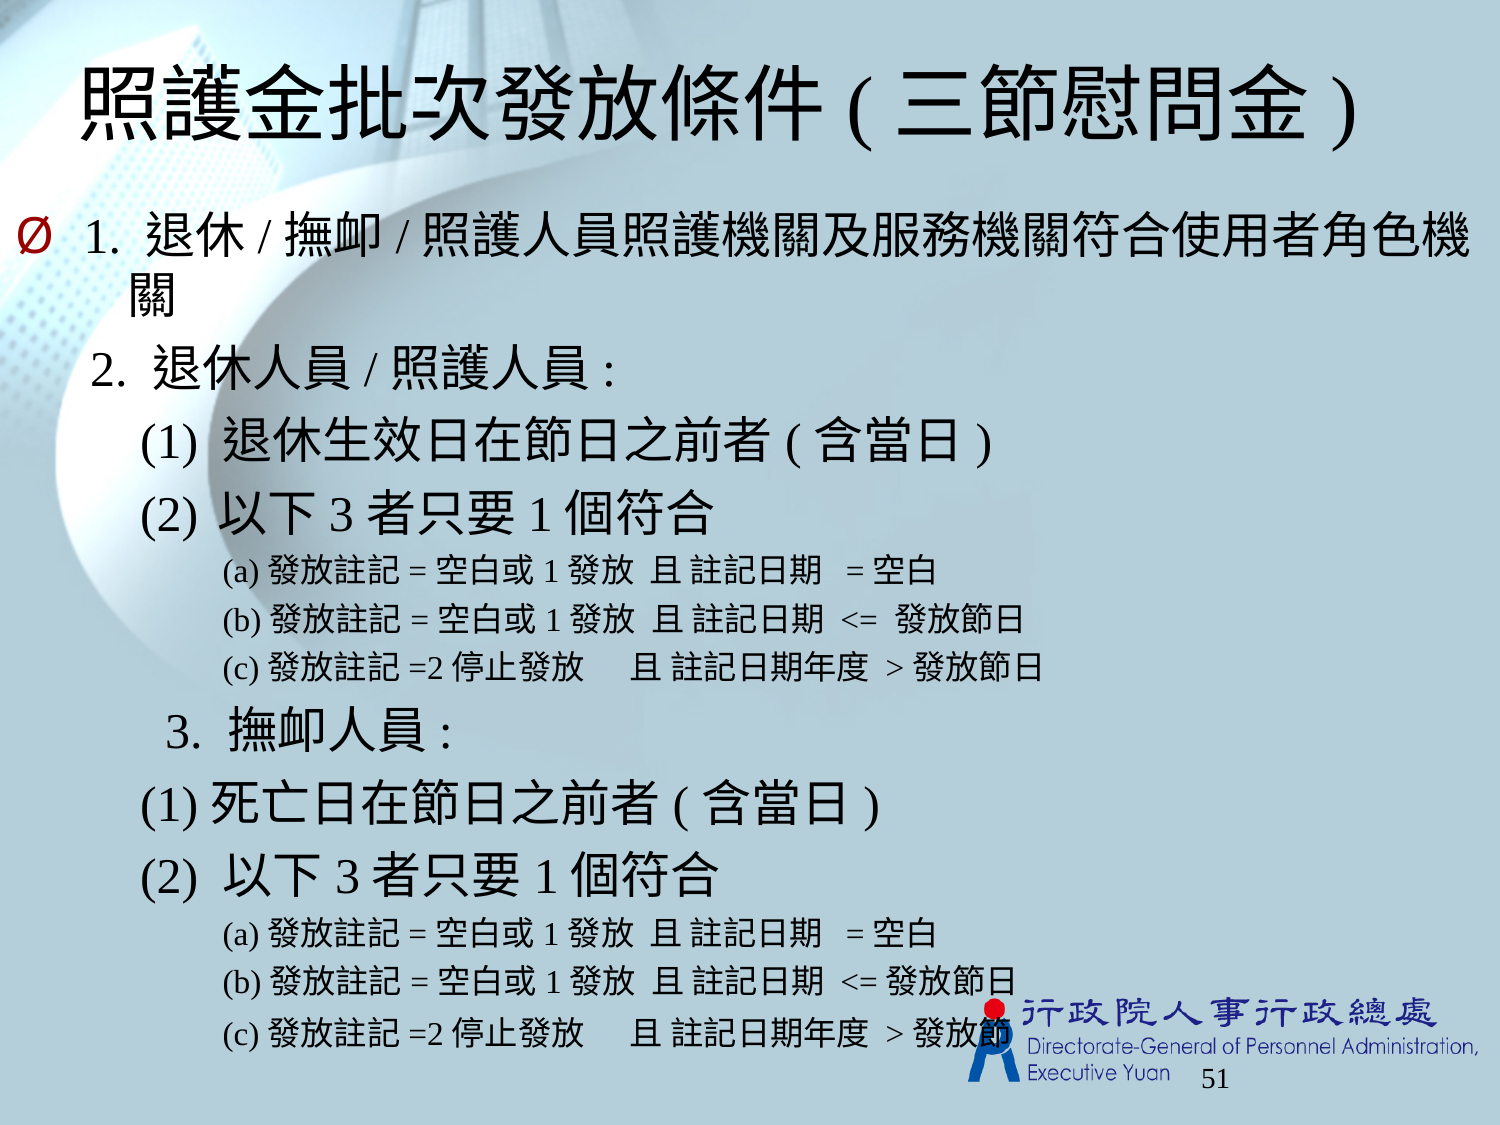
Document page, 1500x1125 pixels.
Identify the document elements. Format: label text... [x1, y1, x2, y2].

text_box 照護金批次發放條件(三節慰問金) [62, 54, 1500, 167]
text_box [1185, 1058, 1499, 1125]
list 1. 退休/撫卹/照護人員照護機關及服務機關符合使用者角色機關 2. 退休人員/照護人員: (1) 退休生效日在節日之前者(含當日) (2) 以下3者只要1個符合 (a)發放註記=空白或1發放 且 註記日期 =空白 (b)發放註記=空白或1發放 且 註記日期 <= 發放節日 (c)發放註記=2停止發放 且 註記日期年度 >發放節日 3. 撫卹人員: (1)死亡日在節日之前者(含當日) (2) 以下3者只要1個符合 (a)發放註記=空白或1發放 且 註記日期 =空白 (b)發放註記=空白或1發放 且 註記日期 <=發放節日 (c)發放註記=2停止發放 且 註記日期年度 >發放節 [0, 196, 1500, 1094]
